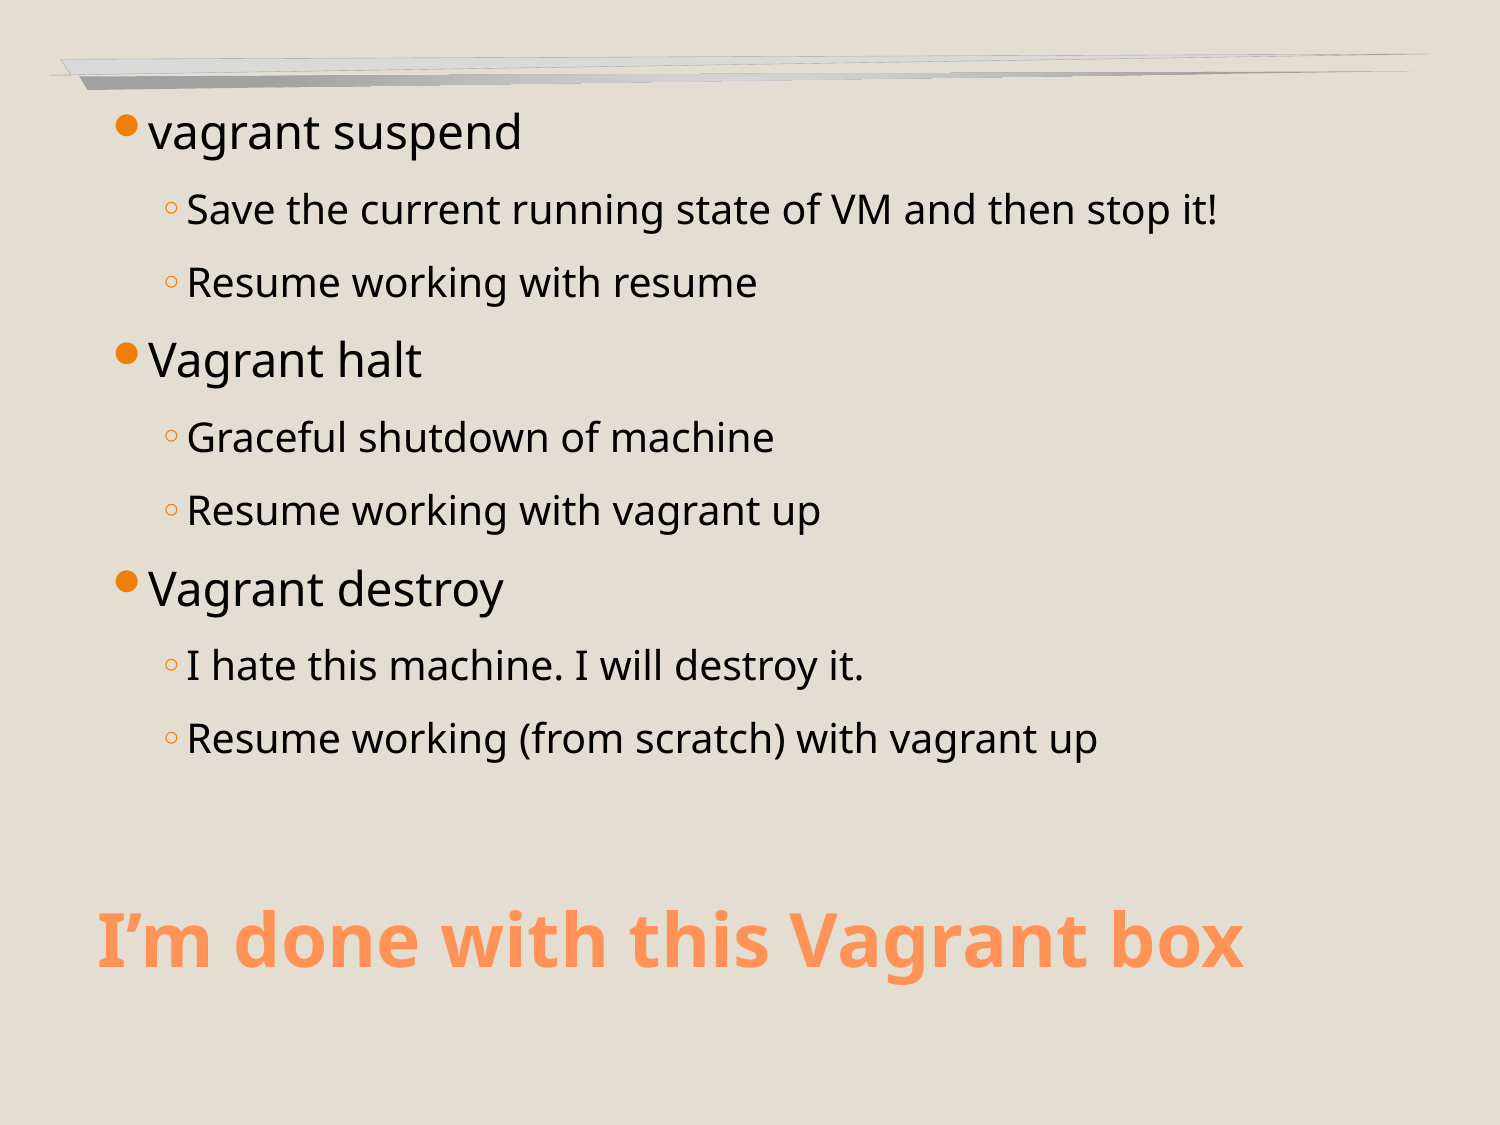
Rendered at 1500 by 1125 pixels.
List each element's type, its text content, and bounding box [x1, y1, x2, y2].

list vagrant suspend Save the current running state of VM and then stop it! Resume working with resume Vagrant halt Graceful shutdown of machine Resume working with vagrant up Vagrant destroy I hate this machine. I will destroy it. Resume working (from scratch) with vagrant up [82, 86, 1425, 774]
title I’m done with this Vagrant box [82, 817, 1425, 990]
